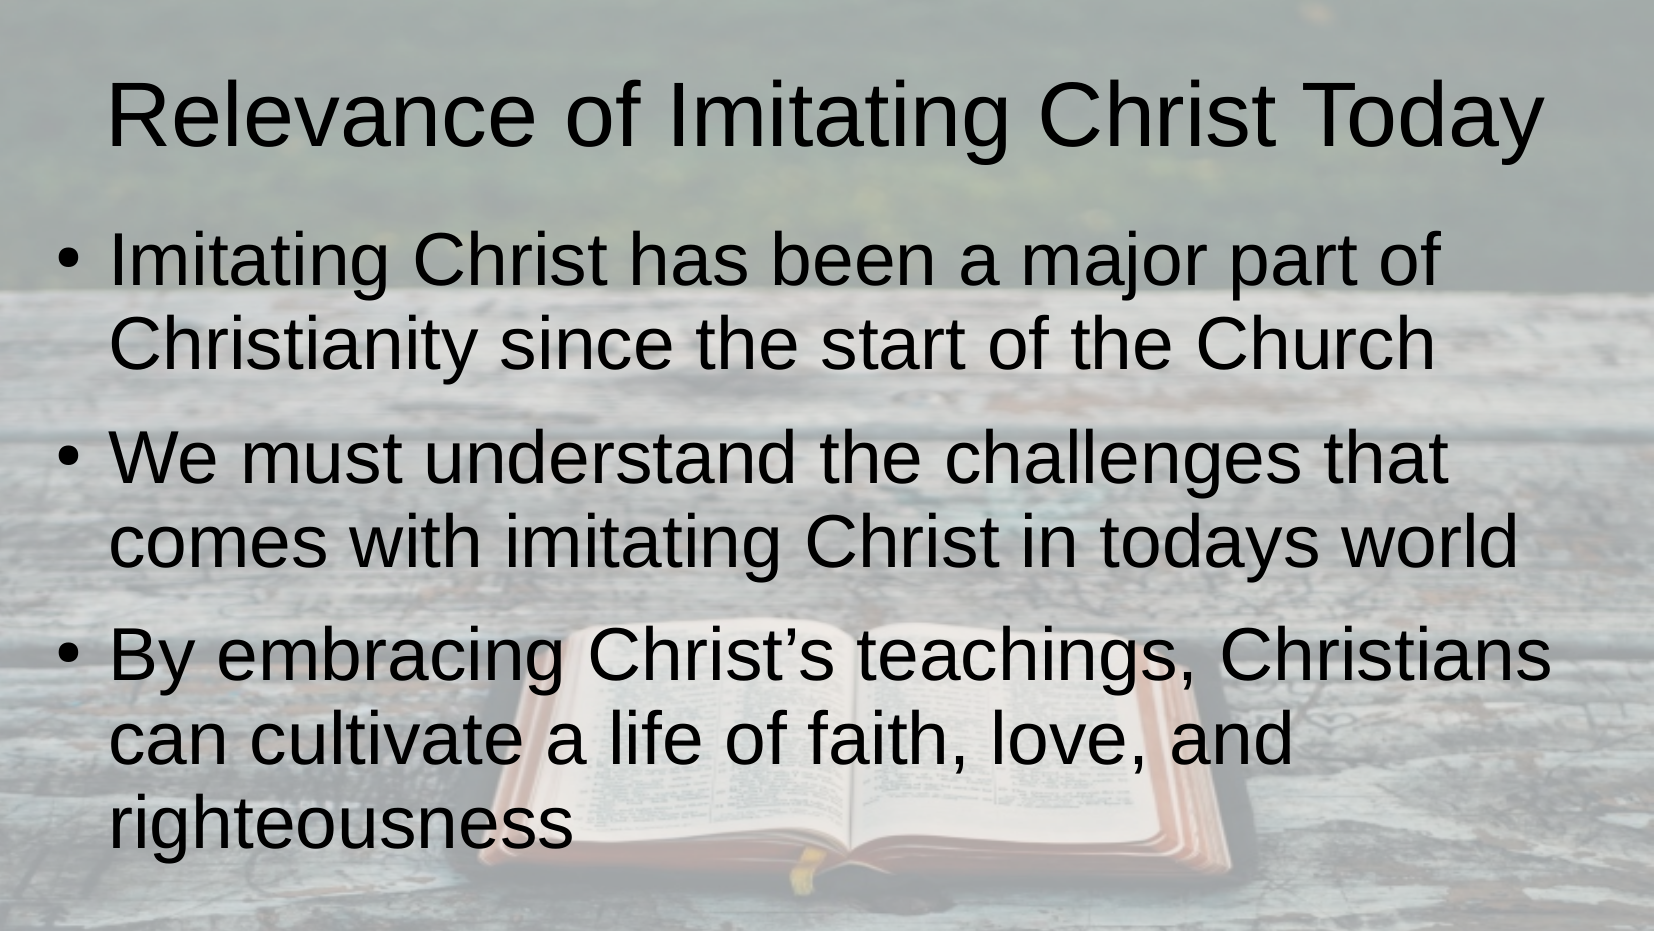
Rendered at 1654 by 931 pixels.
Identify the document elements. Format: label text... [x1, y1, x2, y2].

picture [0, 0, 1654, 931]
list Imitating Christ has been a major part of Christianity since the start of the Church We must understand the challenges that comes with imitating Christ in todays world By embracing Christ’s teachings, Christians can cultivate a life of faith, love, and righteousness [37, 217, 1613, 901]
title Relevance of Imitating Christ Today [82, 37, 1571, 193]
